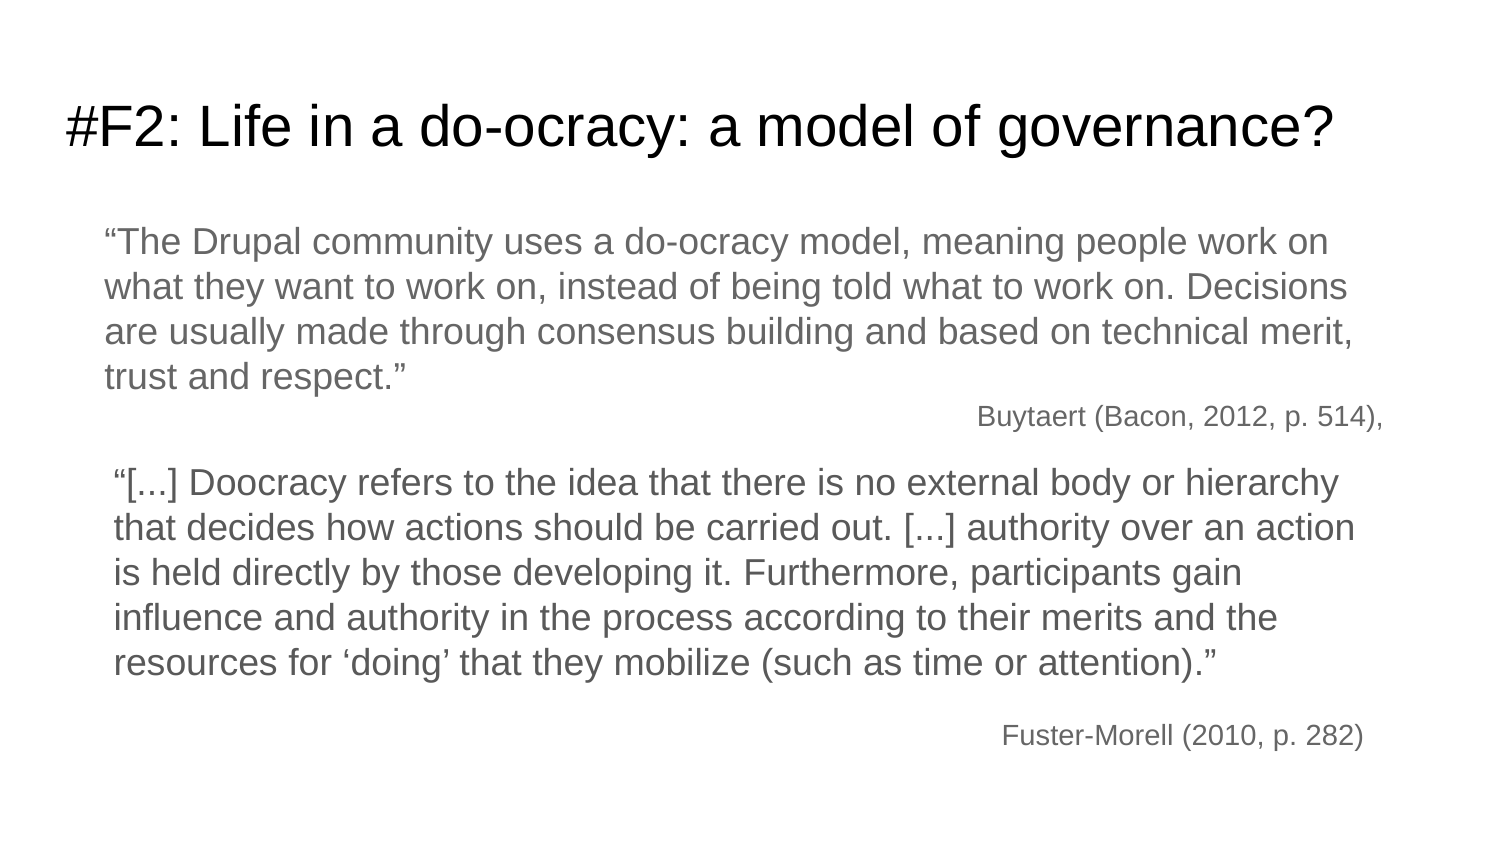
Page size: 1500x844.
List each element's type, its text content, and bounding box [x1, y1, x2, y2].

title #F2: Life in a do-ocracy: a model of governance? [51, 72, 1449, 167]
text_box “The Drupal community uses a do-ocracy model, meaning people work on what they want to work on, instead of being told what to work on. Decisions are usually made through consensus building and based on technical merit, trust and respect.” Buytaert (Bacon, 2012, p. 514), [89, 202, 1400, 336]
list “[...] Doocracy refers to the idea that there is no external body or hierarchy that decides how actions should be carried out. [...] authority over an action is held directly by those developing it. Furthermore, participants gain influence and authority in the process according to their merits and the resources for ‘doing’ that they mobilize (such as time or attention).” Fuster-Morell (2010, p. 282) [98, 442, 1388, 680]
